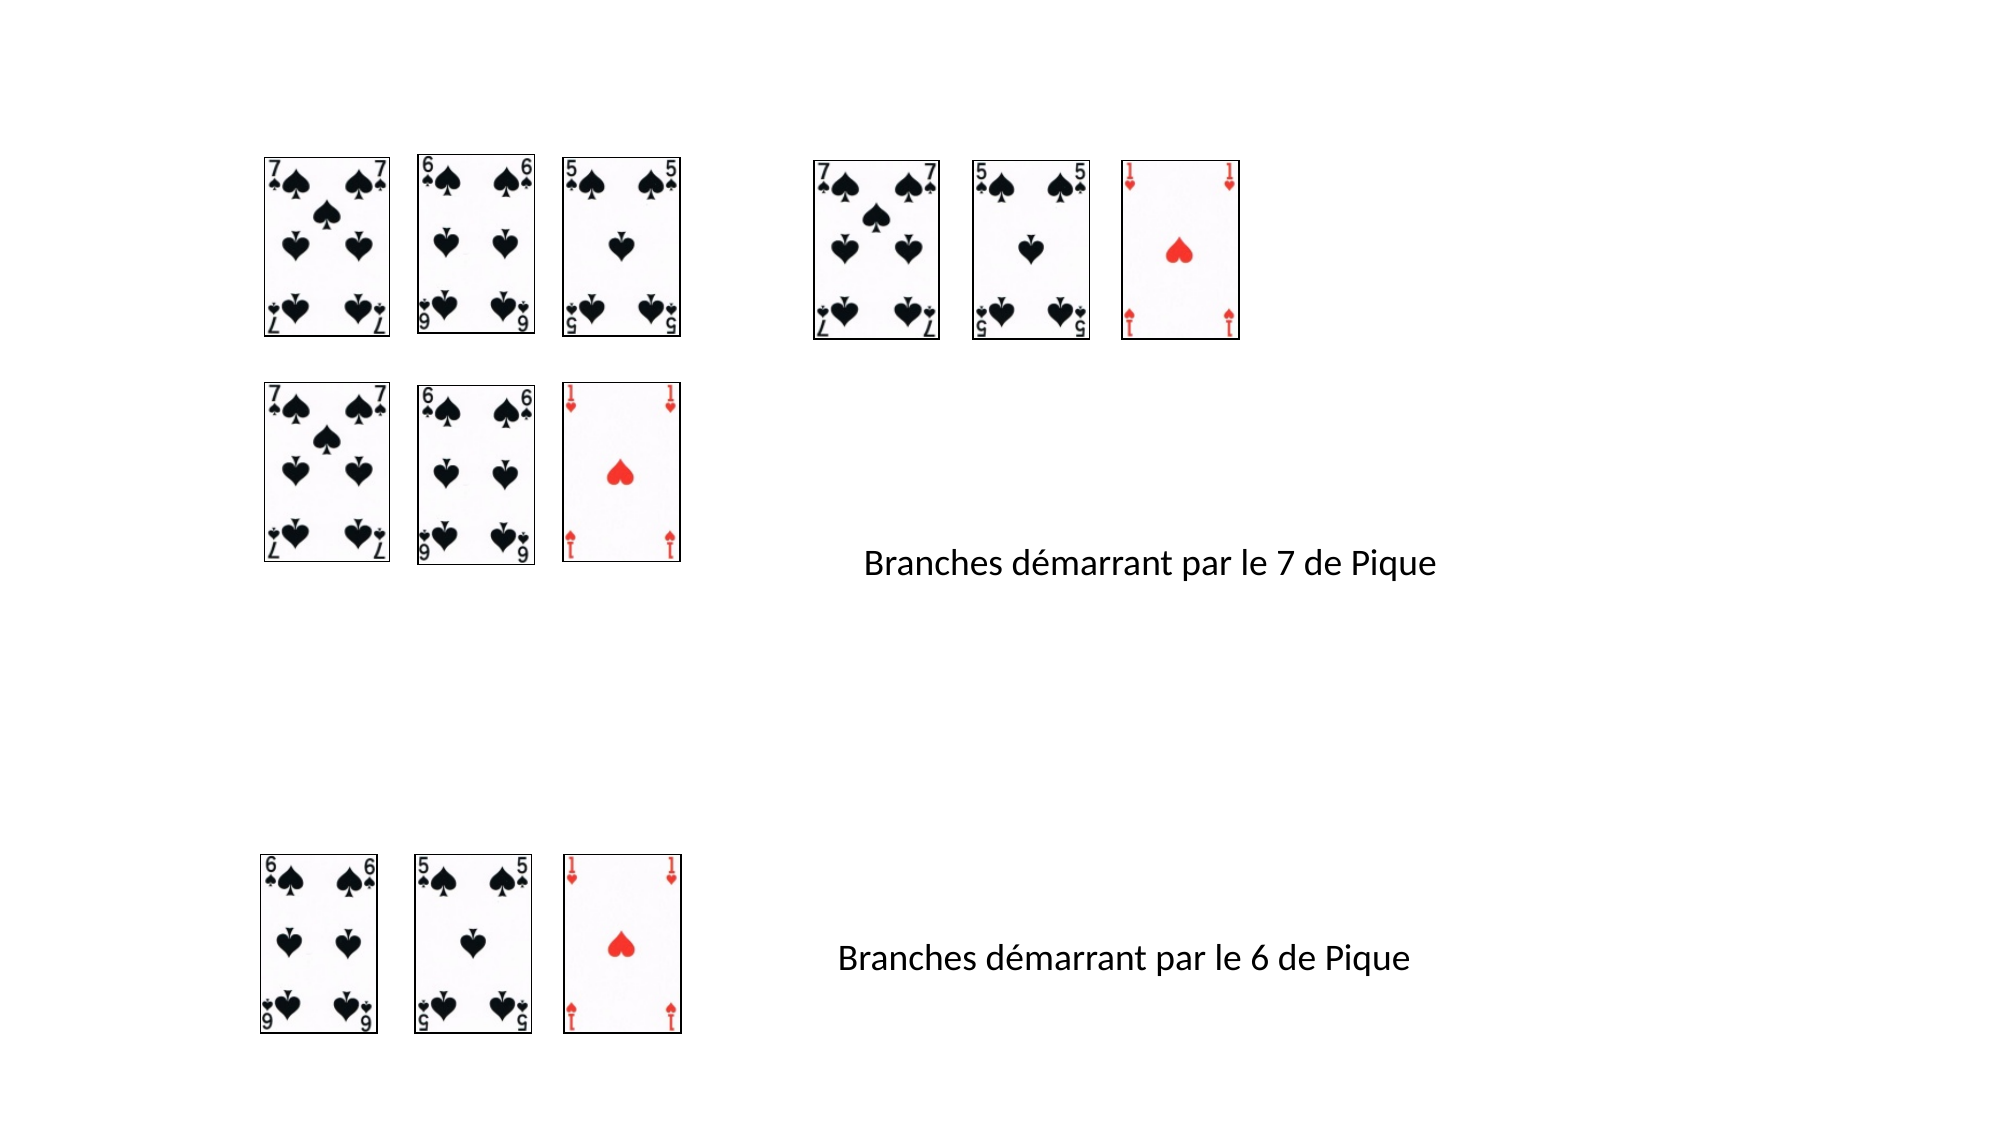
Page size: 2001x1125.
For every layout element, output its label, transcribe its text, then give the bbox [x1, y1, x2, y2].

picture [1122, 161, 1239, 339]
picture [415, 855, 531, 1033]
picture [563, 158, 680, 336]
picture [265, 158, 389, 336]
picture [261, 855, 377, 1033]
picture [814, 161, 939, 339]
picture [563, 383, 680, 561]
picture [265, 383, 389, 561]
picture [418, 386, 534, 564]
text_box Branches démarrant par le 6 de Pique [822, 925, 1899, 987]
picture [418, 155, 534, 333]
picture [973, 161, 1089, 339]
picture [564, 855, 681, 1033]
text_box Branches démarrant par le 7 de Pique [848, 530, 1925, 591]
